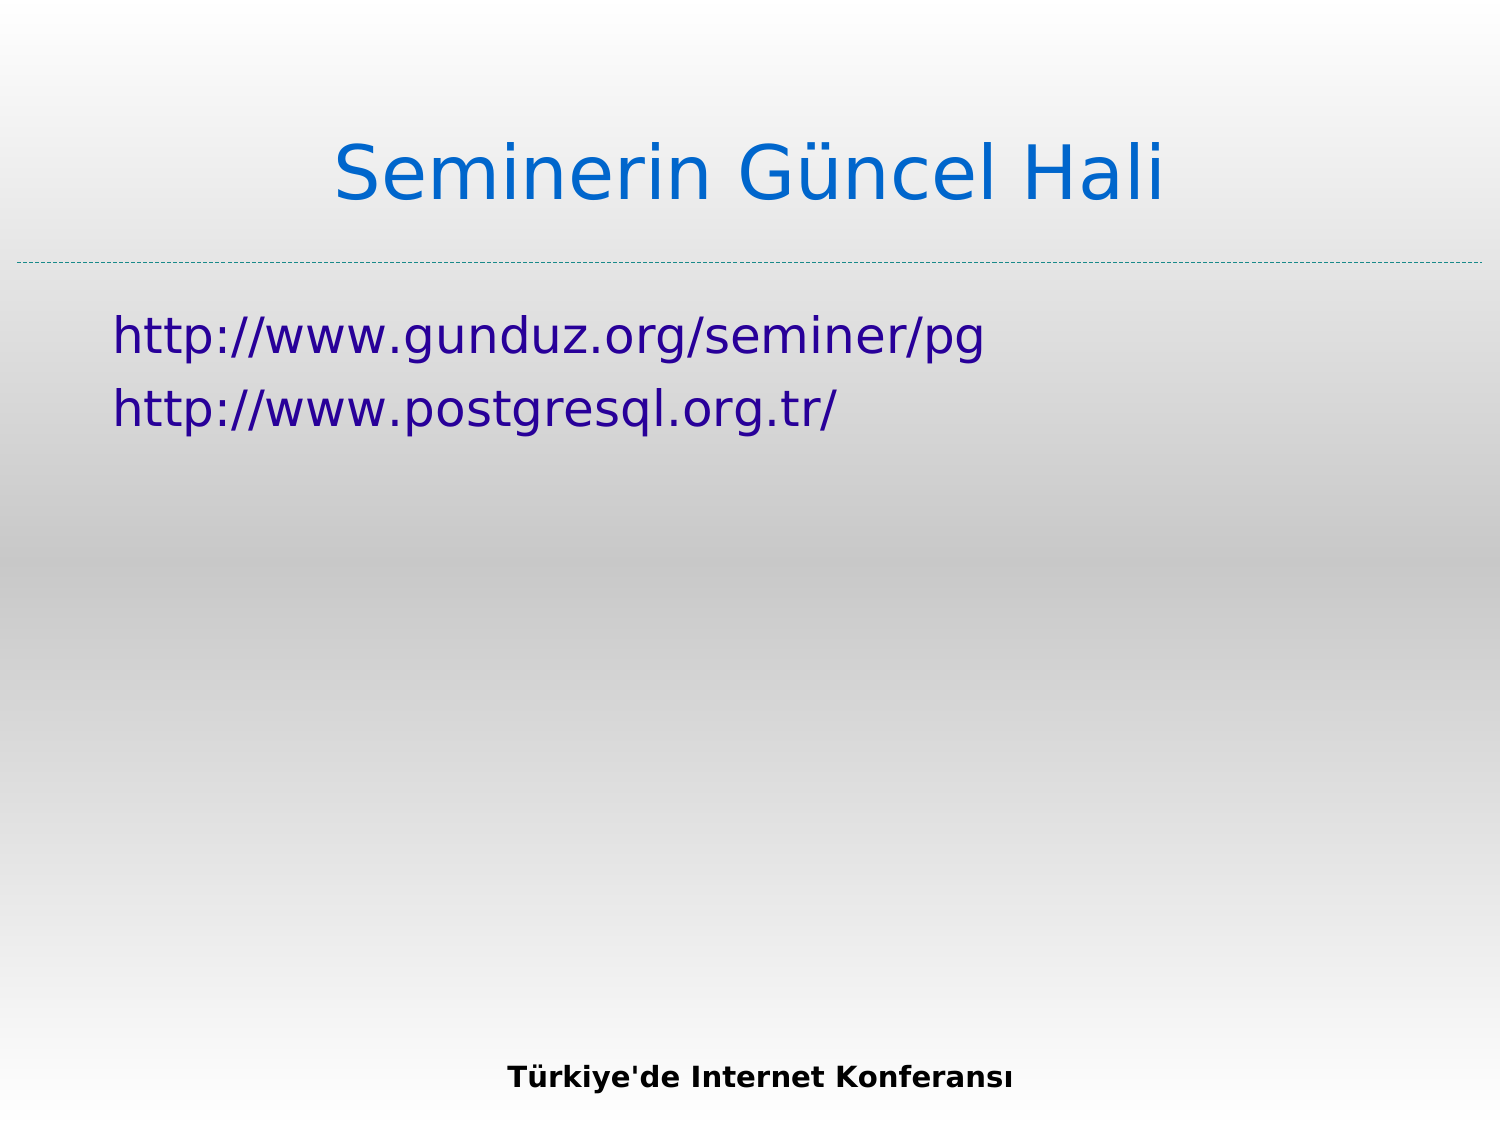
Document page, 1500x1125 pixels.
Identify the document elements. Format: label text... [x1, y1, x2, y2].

title Seminerin Güncel Hali [0, 0, 1500, 225]
list http://www.gunduz.org/seminer/pg http://www.postgresql.org.tr/ [0, 299, 1500, 573]
